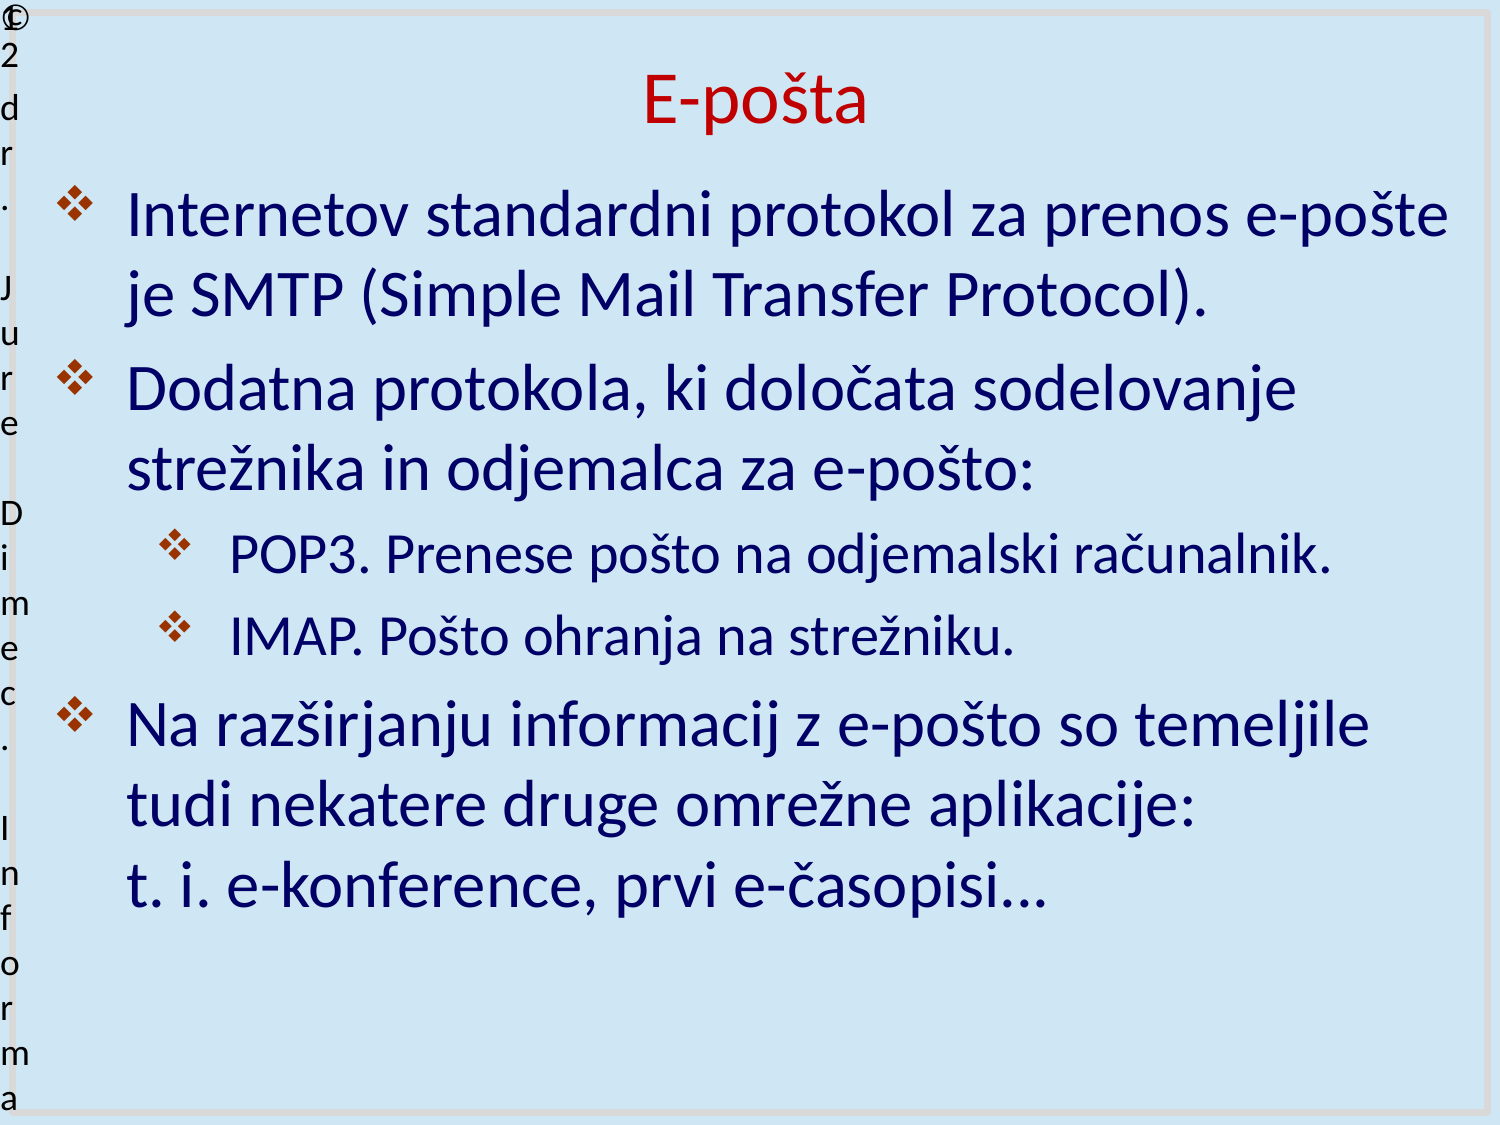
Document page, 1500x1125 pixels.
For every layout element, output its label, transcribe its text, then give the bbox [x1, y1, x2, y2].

title E-pošta [37, 37, 1475, 150]
list Internetov standardni protokol za prenos e-pošte je SMTP (Simple Mail Transfer Protocol). Dodatna protokola, ki določata sodelovanje strežnika in odjemalca za e-pošto: POP3. Prenese pošto na odjemalski računalnik. IMAP. Pošto ohranja na strežniku. Na razširjanju informacij z e-pošto so temeljile tudi nekatere druge omrežne aplikacije: t. i. e-konference, prvi e-časopisi... [37, 162, 1475, 1050]
